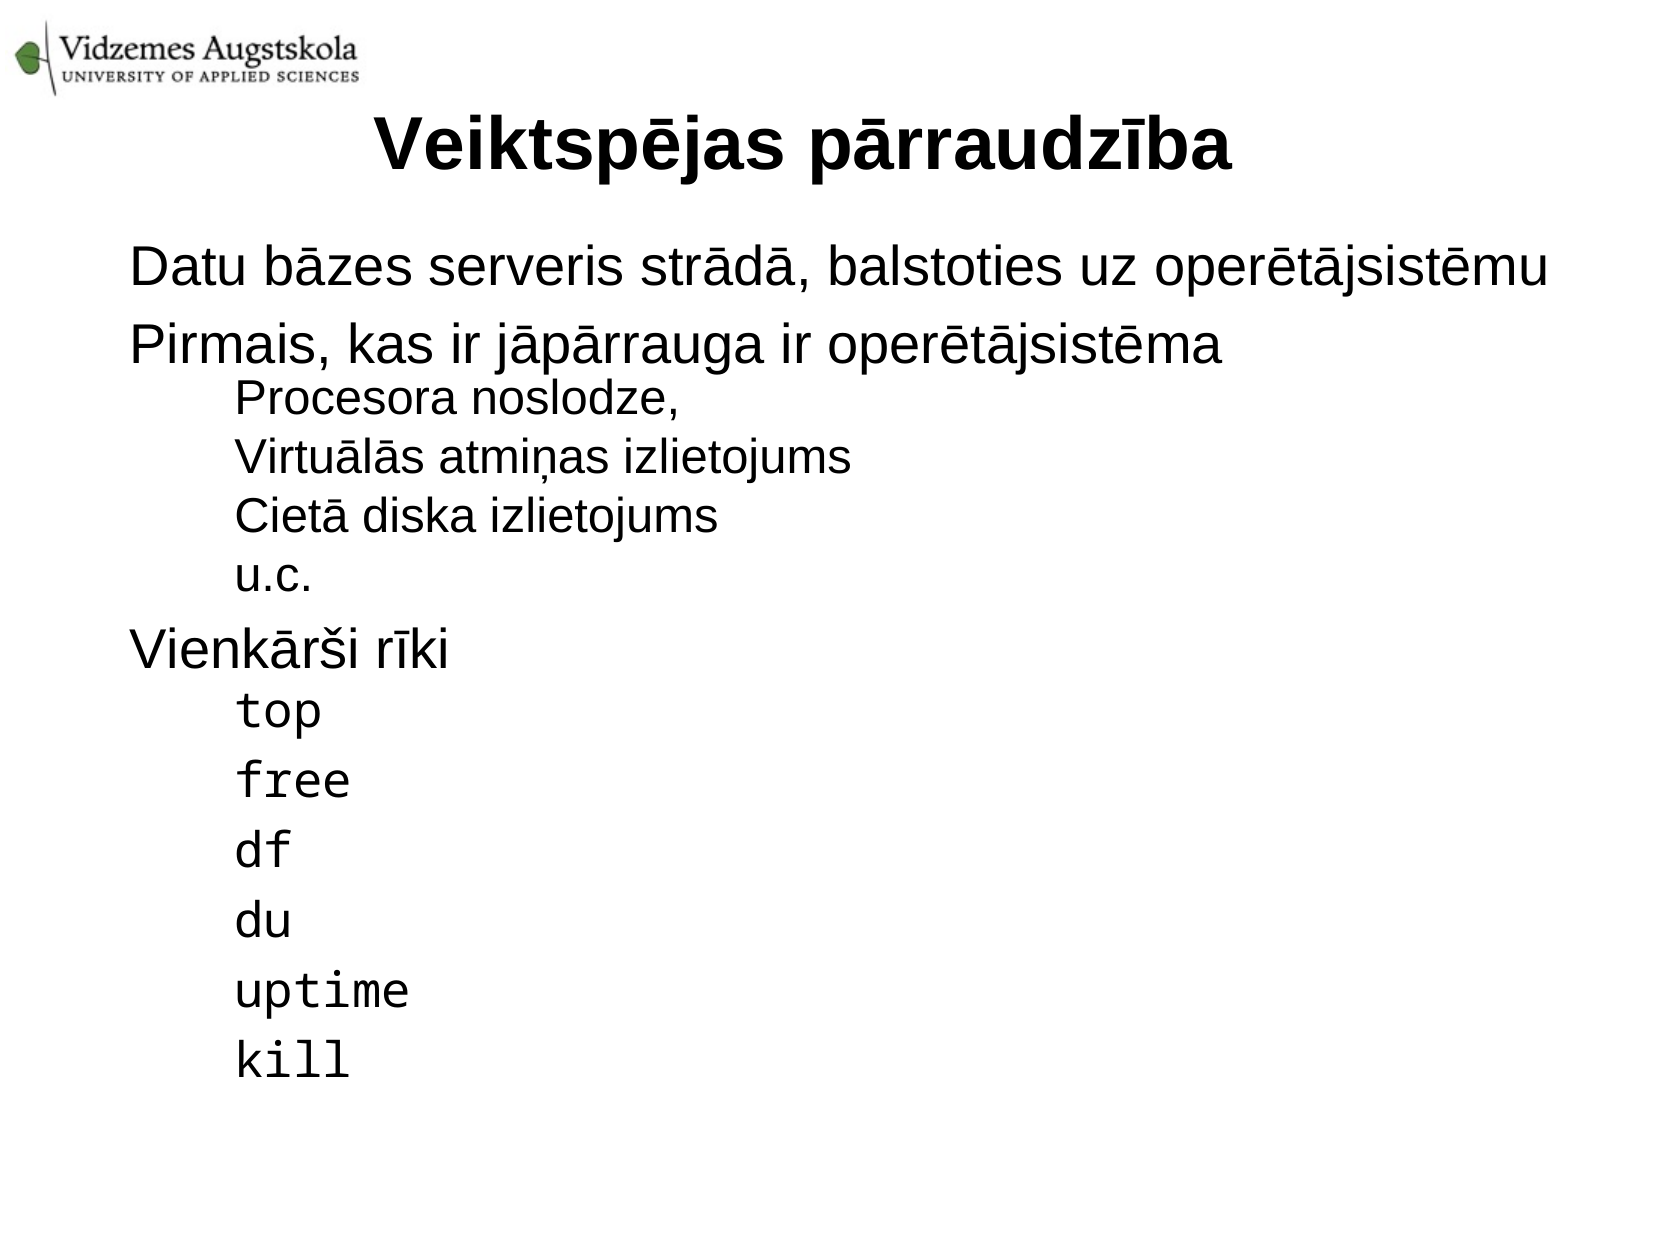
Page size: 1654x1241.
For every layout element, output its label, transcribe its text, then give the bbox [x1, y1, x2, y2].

title Veiktspējas pārraudzība [94, 103, 1512, 188]
picture [5, 2, 368, 113]
list Datu bāzes serveris strādā, balstoties uz operētājsistēmu Pirmais, kas ir jāpārrauga ir operētājsistēma Procesora noslodze, Virtuālās atmiņas izlietojums Cietā diska izlietojums u.c. Vienkārši rīki top free df du uptime kill [82, 236, 1569, 1107]
